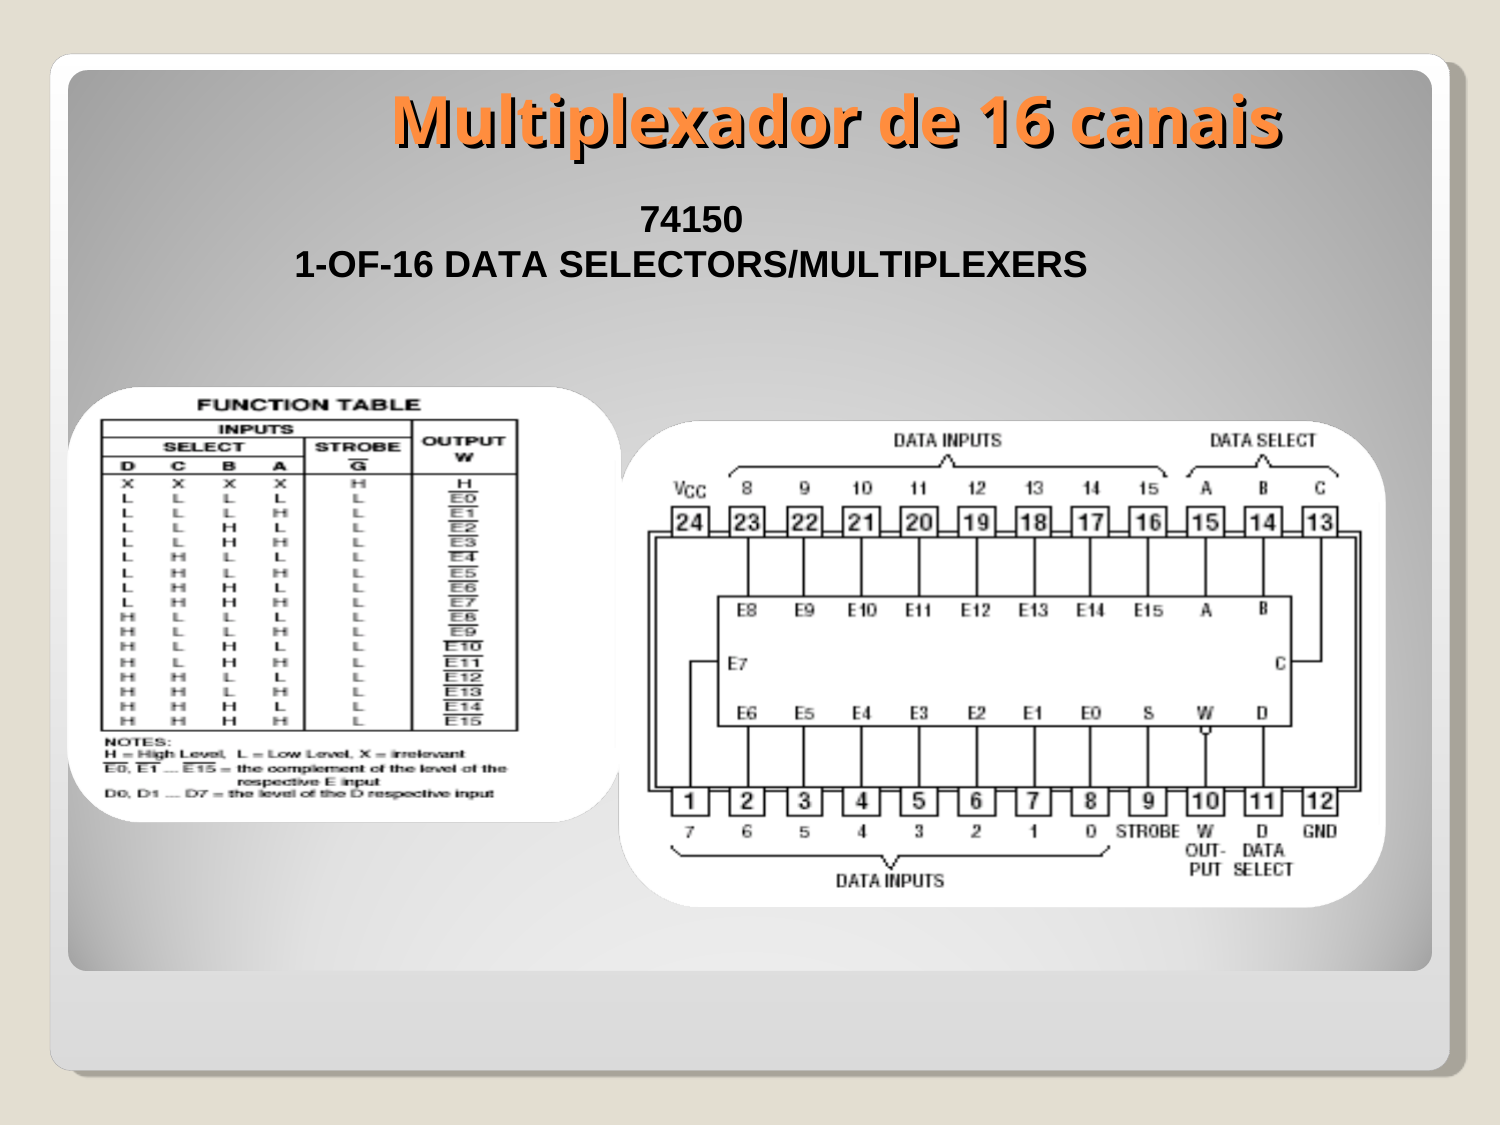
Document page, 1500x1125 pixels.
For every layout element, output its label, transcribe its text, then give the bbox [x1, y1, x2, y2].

text_box 74150 1-OF-16 DATA SELECTORS/MULTIPLEXERS [105, 187, 1278, 294]
text_box Multiplexador de 16 canais [374, 70, 1465, 200]
picture [66, 69, 1433, 974]
